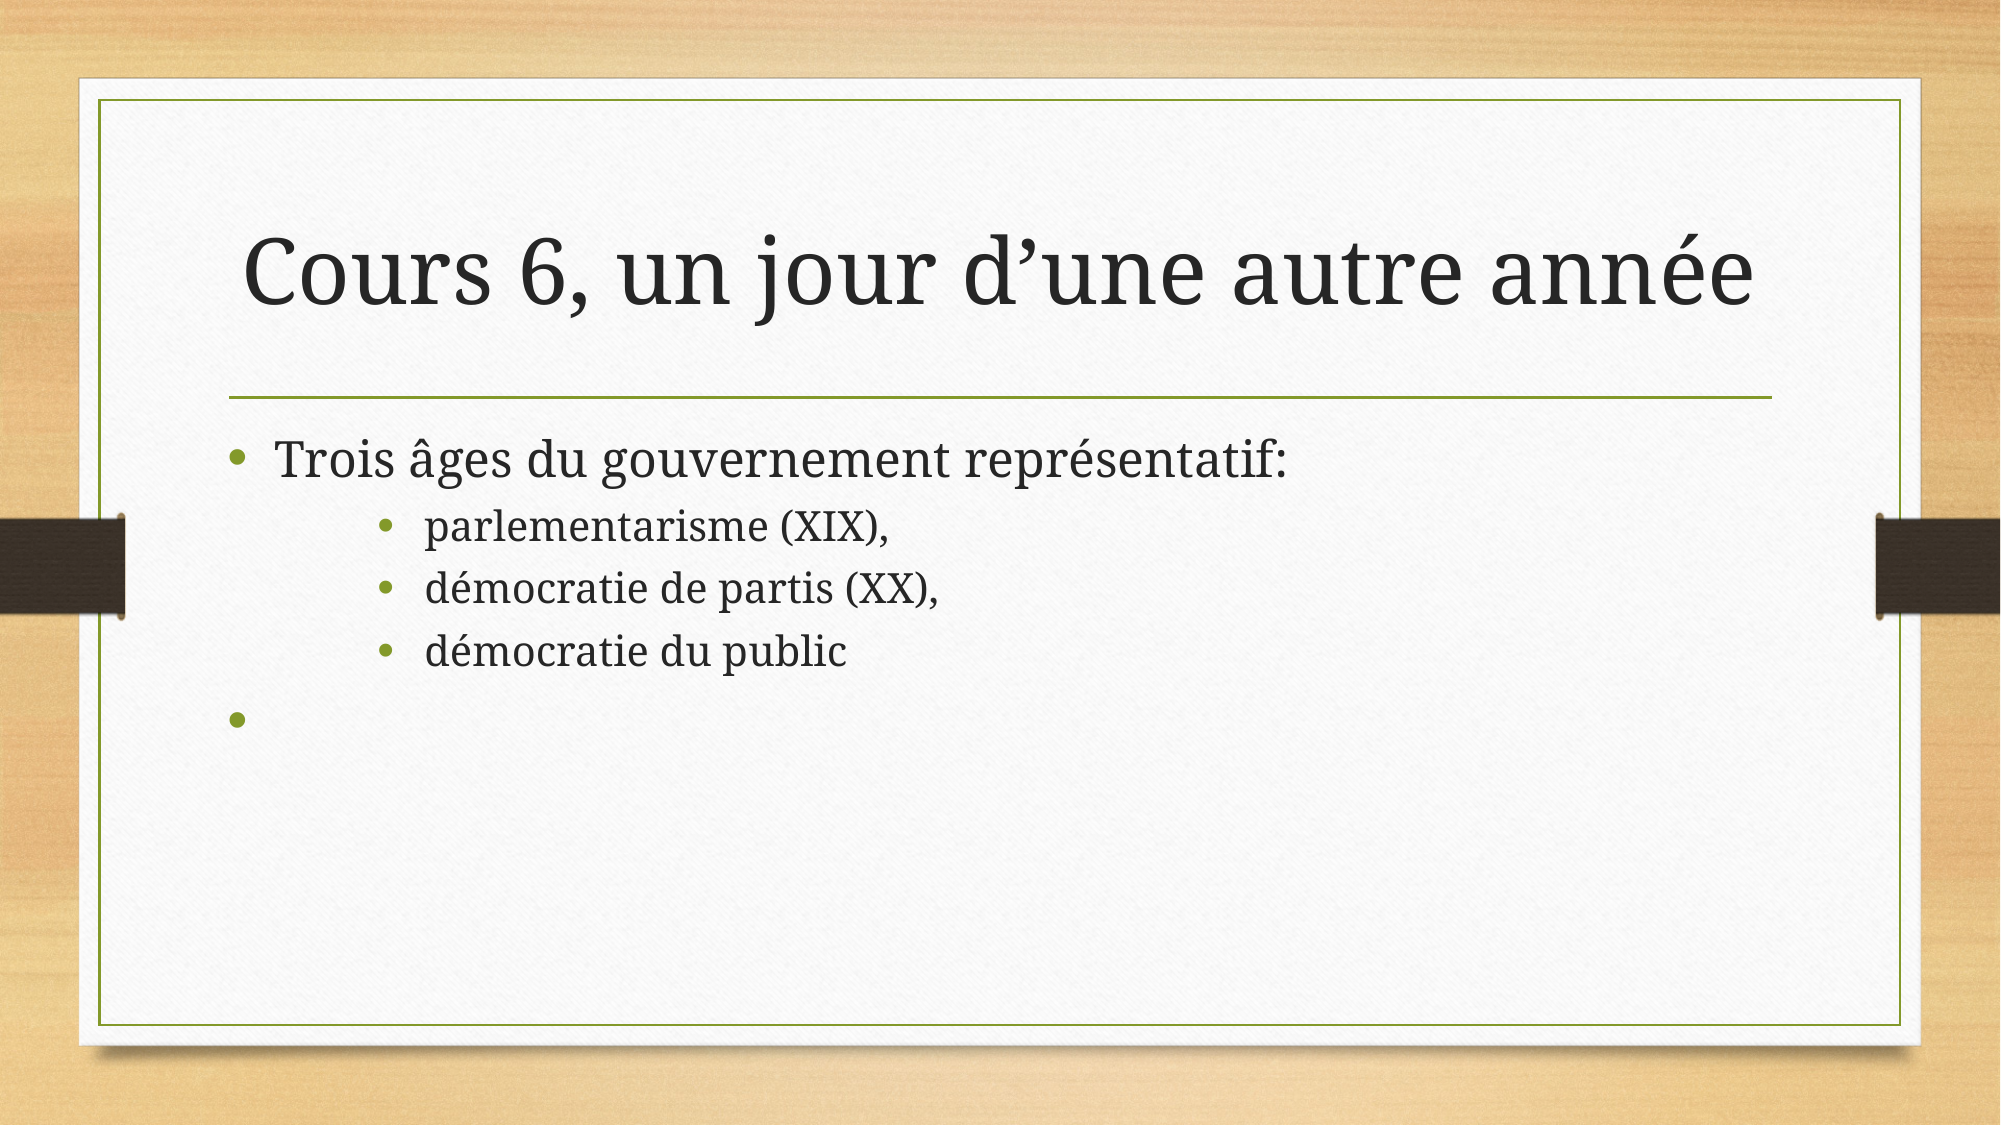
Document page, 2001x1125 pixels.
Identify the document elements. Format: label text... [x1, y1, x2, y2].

list Trois âges du gouvernement représentatif: parlementarisme (XIX), démocratie de partis (XX), démocratie du public [212, 419, 1788, 964]
title Cours 6, un jour d’une autre année [212, 161, 1788, 376]
